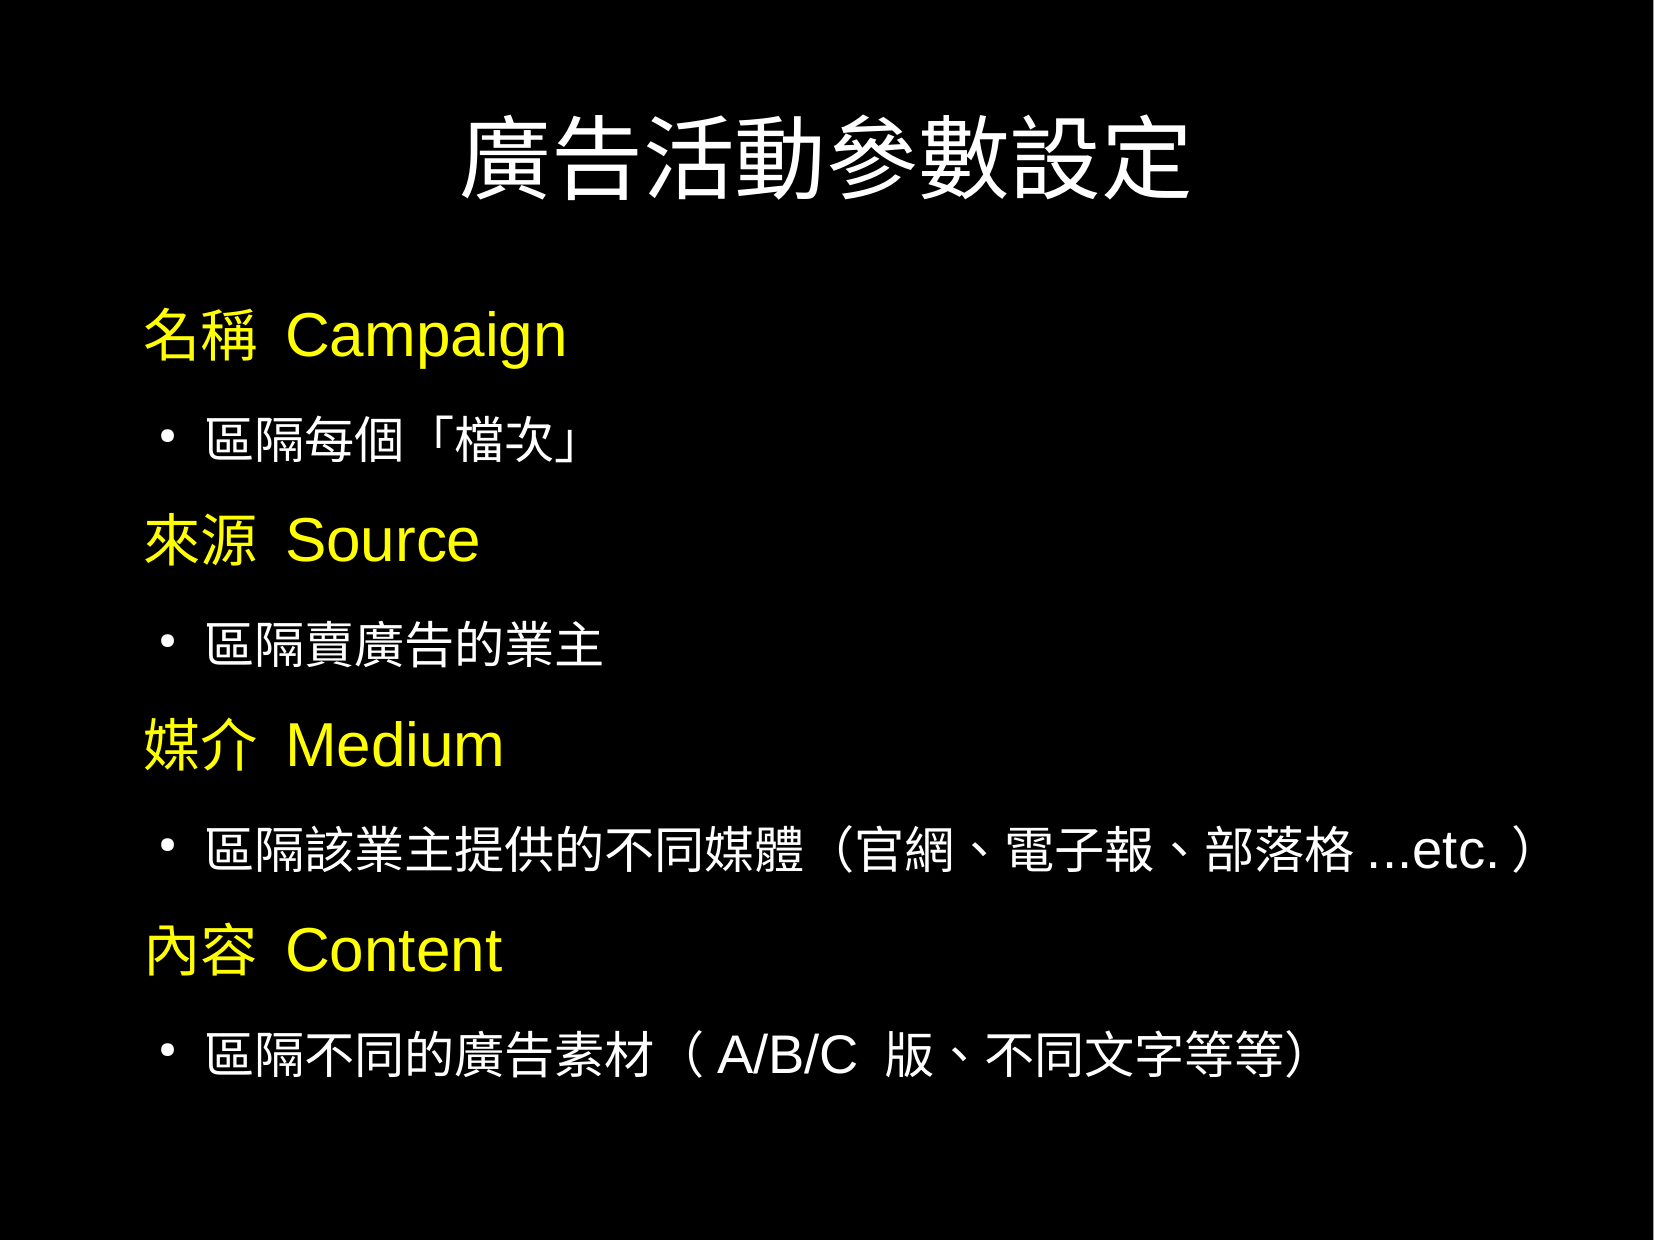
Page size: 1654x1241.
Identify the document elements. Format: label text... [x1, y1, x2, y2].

title 廣告活動參數設定 [82, 49, 1571, 257]
list 名稱 Campaign 區隔每個「檔次」 來源 Source 區隔賣廣告的業主 媒介 Medium 區隔該業主提供的不同媒體（官網、電子報、部落格...etc.） 內容 Content 區隔不同的廣告素材（A/B/C 版、不同文字等等） [82, 290, 1571, 1123]
